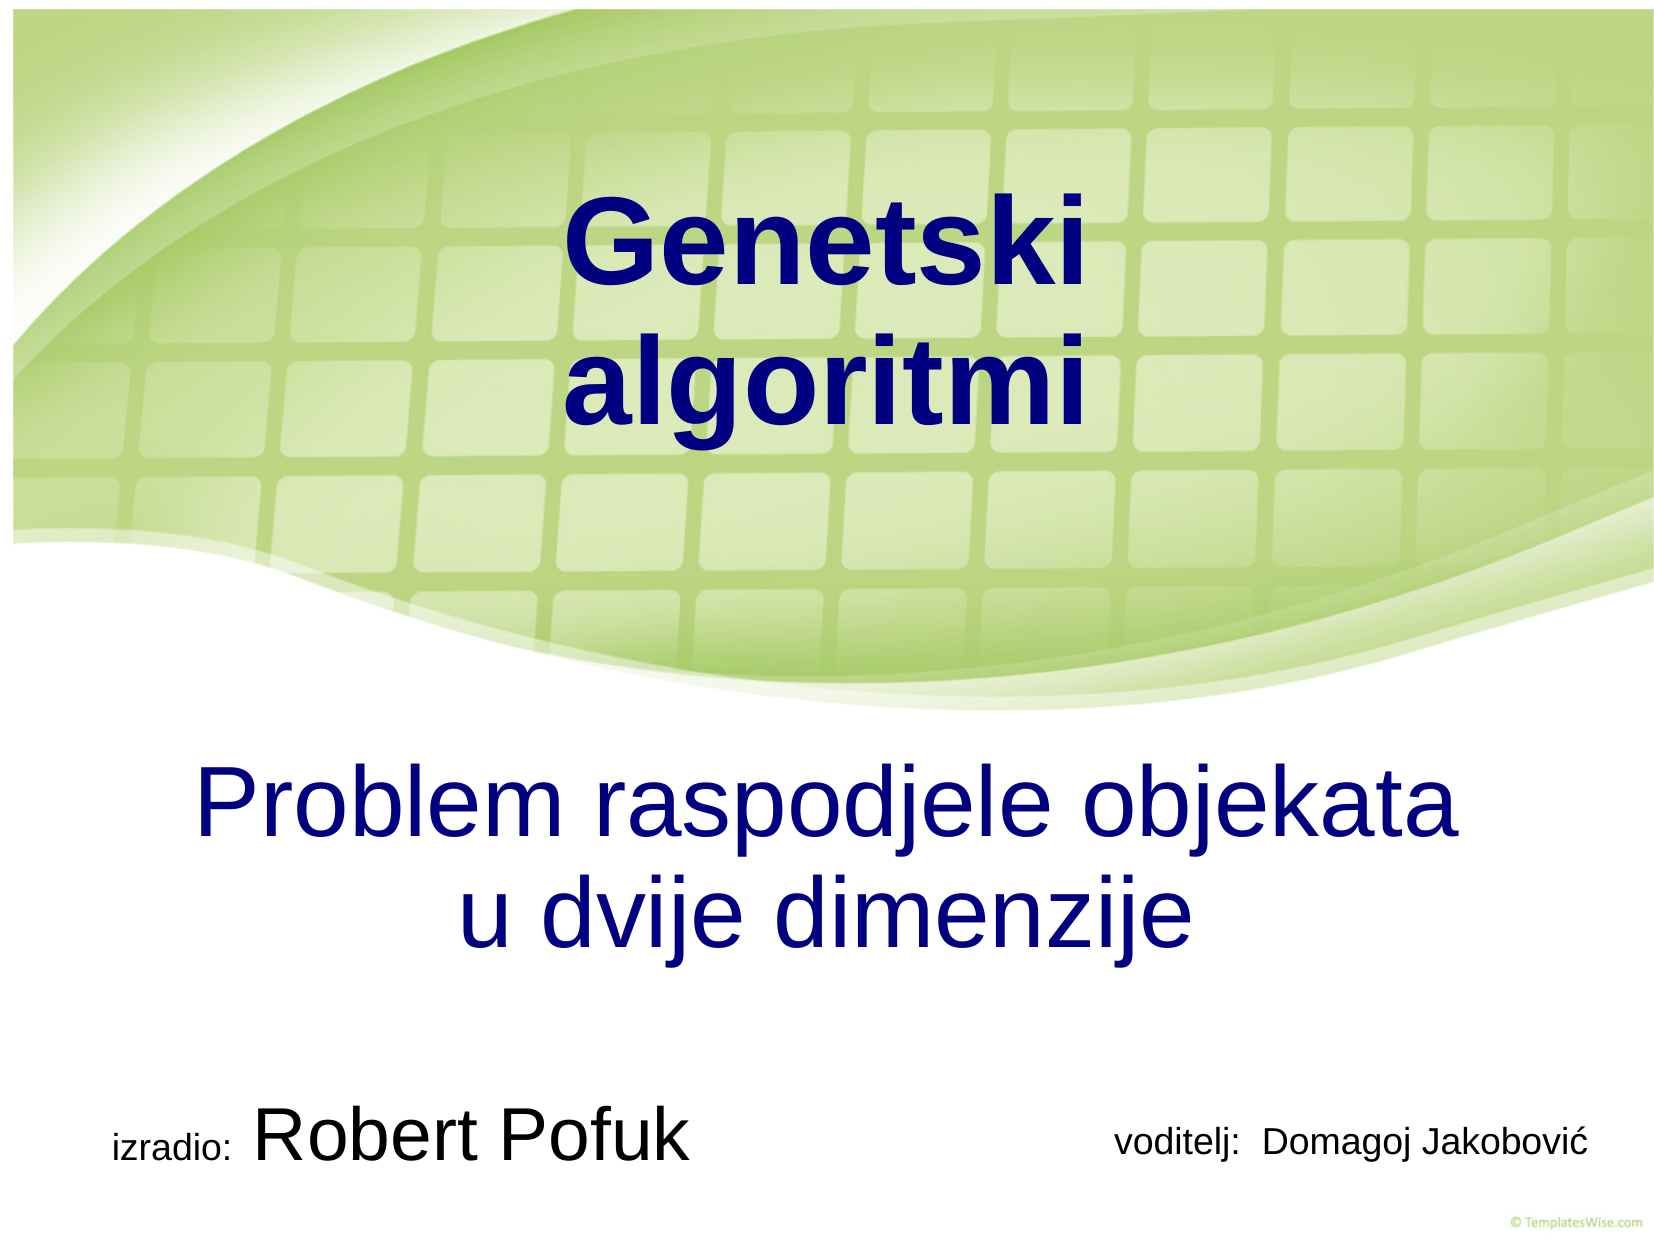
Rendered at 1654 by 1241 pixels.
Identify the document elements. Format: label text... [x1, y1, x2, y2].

text_box Problem raspodjele objekata u dvije dimenzije [0, 738, 1654, 977]
picture [7, 3, 1654, 171]
title Genetski algoritmi [0, 171, 1654, 452]
picture [7, 977, 1654, 1241]
picture [7, 452, 1654, 738]
text_box izradio: Robert Pofuk [97, 1084, 706, 1184]
text_box voditelj: Domagoj Jakobović [1099, 1113, 1604, 1170]
